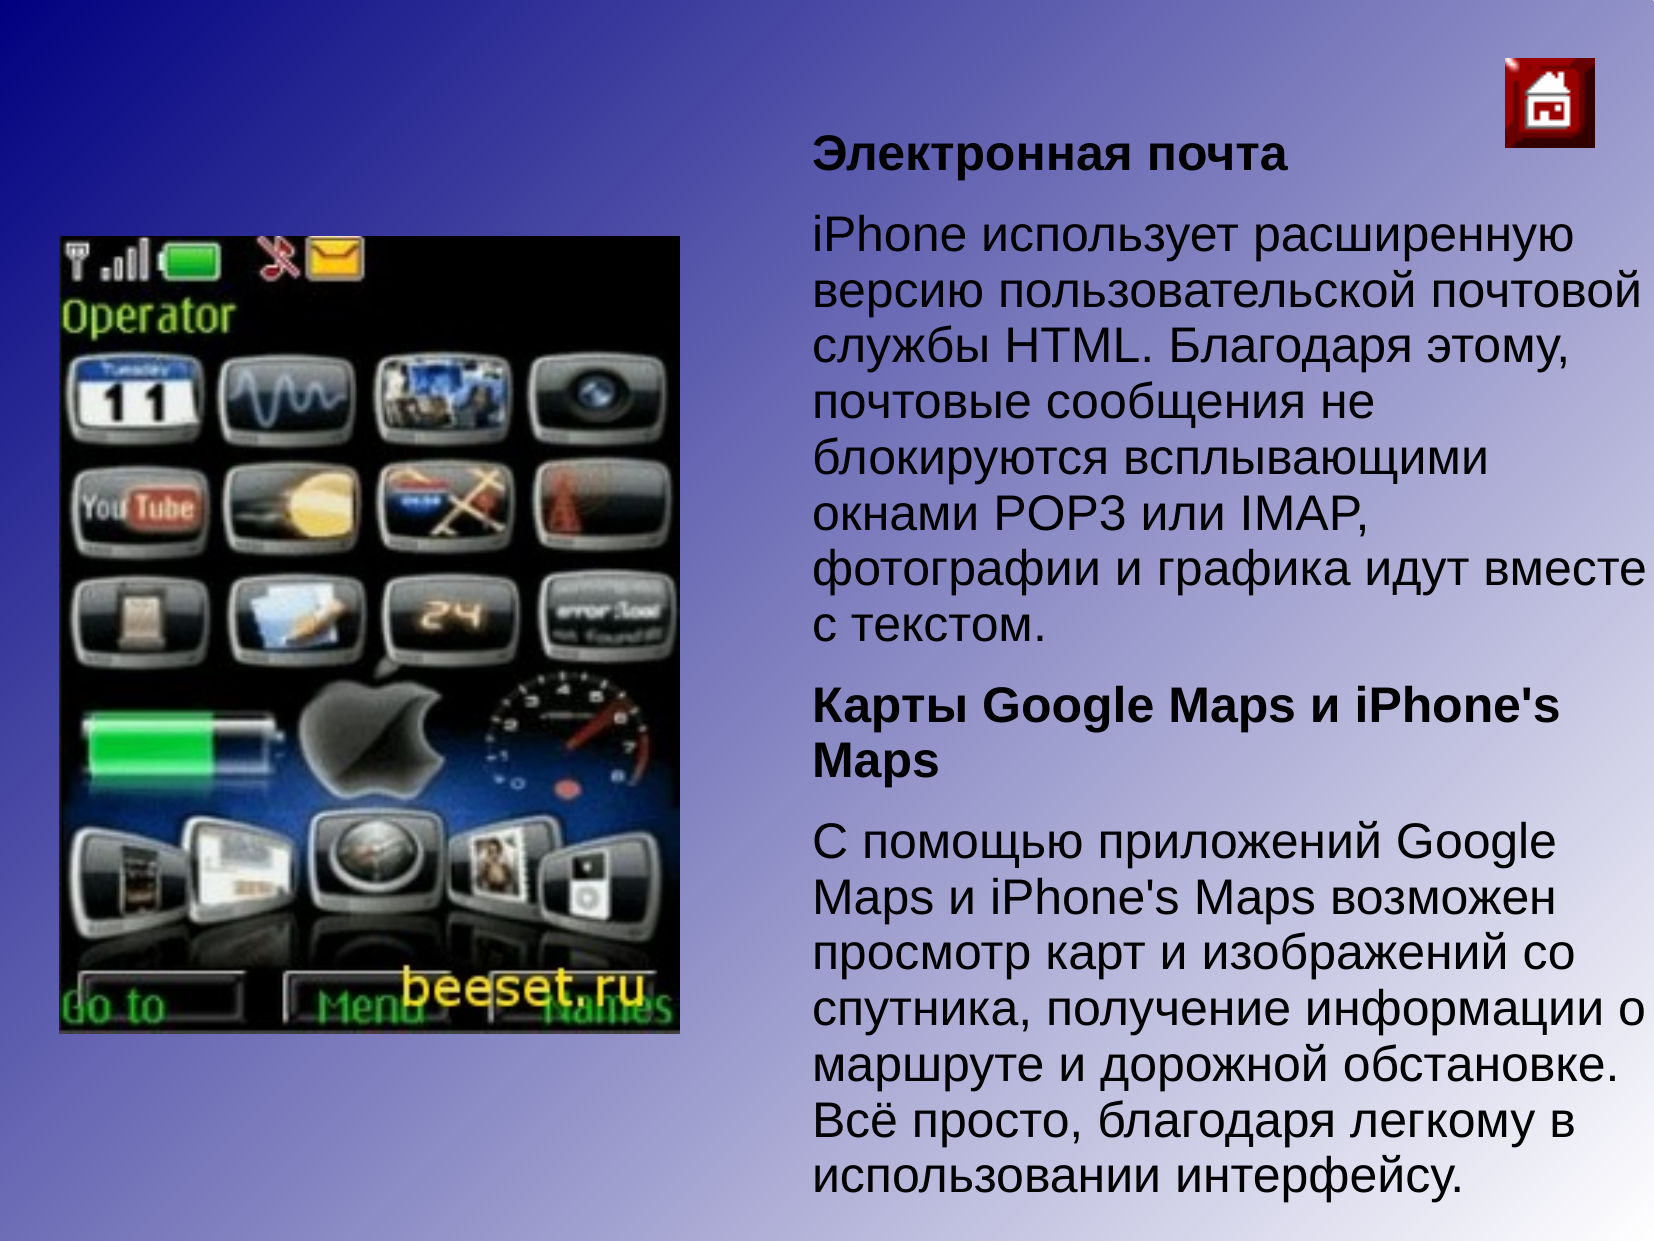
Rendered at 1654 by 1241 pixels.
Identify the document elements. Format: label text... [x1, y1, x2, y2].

picture [1505, 58, 1595, 148]
text_box Электронная почта iPhone использует расширенную версию пользовательской почтовой службы HTML. Благодаря этому, почтовые сообщения не блокируются всплывающими окнами POP3 или IMAP, фотографии и графика идут вместе с текстом. Карты Google Maps и iPhone's Maps С помощью приложений Google Maps и iPhone's Maps возможен просмотр карт и изображений со спутника, получение информации о маршруте и дорожной обстановке. Всё просто, благодаря легкому в использовании интерфейсу. [797, 118, 1654, 1241]
picture [59, 236, 680, 1034]
